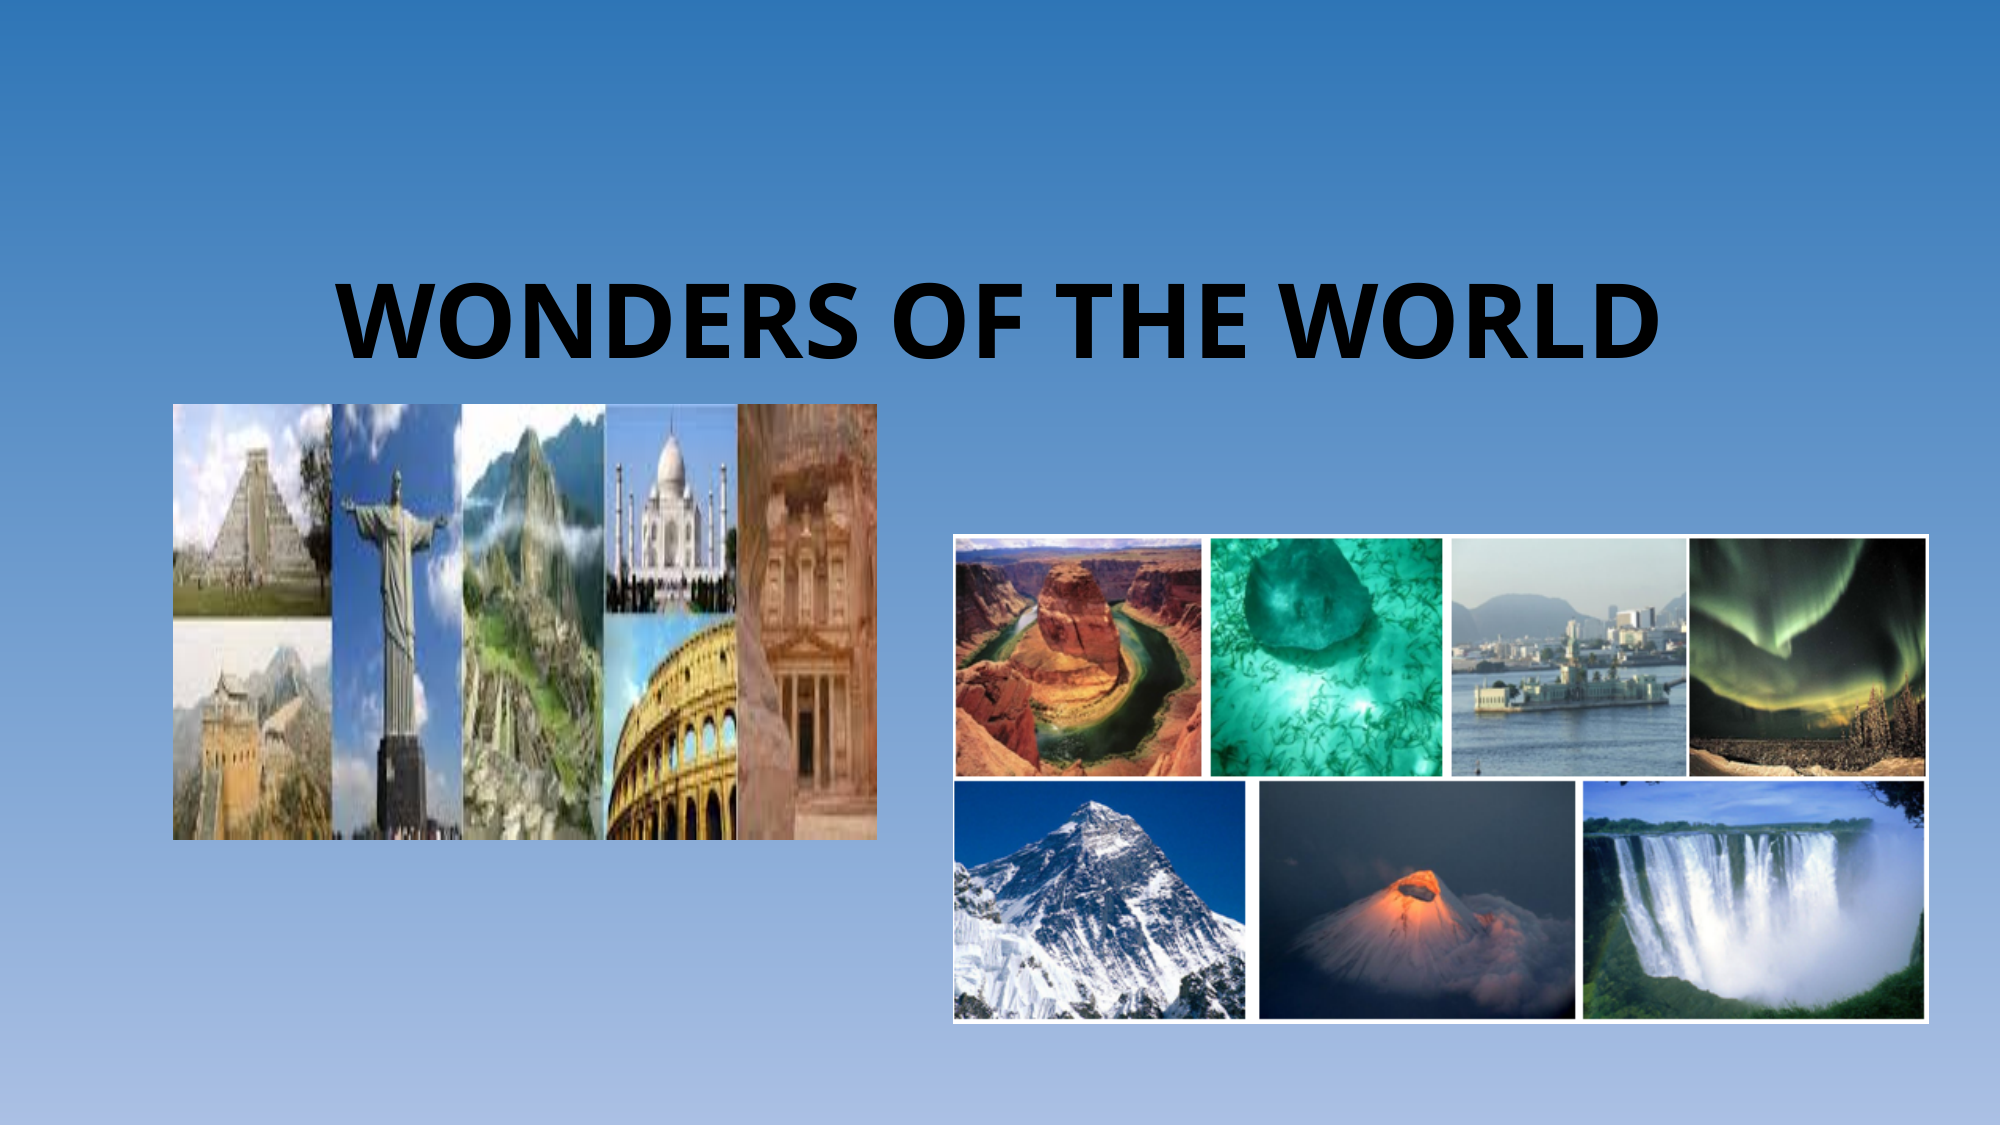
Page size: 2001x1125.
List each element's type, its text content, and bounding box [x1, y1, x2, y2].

title WONDERS OF THE WORLD [249, 184, 1750, 389]
picture [173, 404, 877, 840]
picture [953, 534, 1929, 1024]
